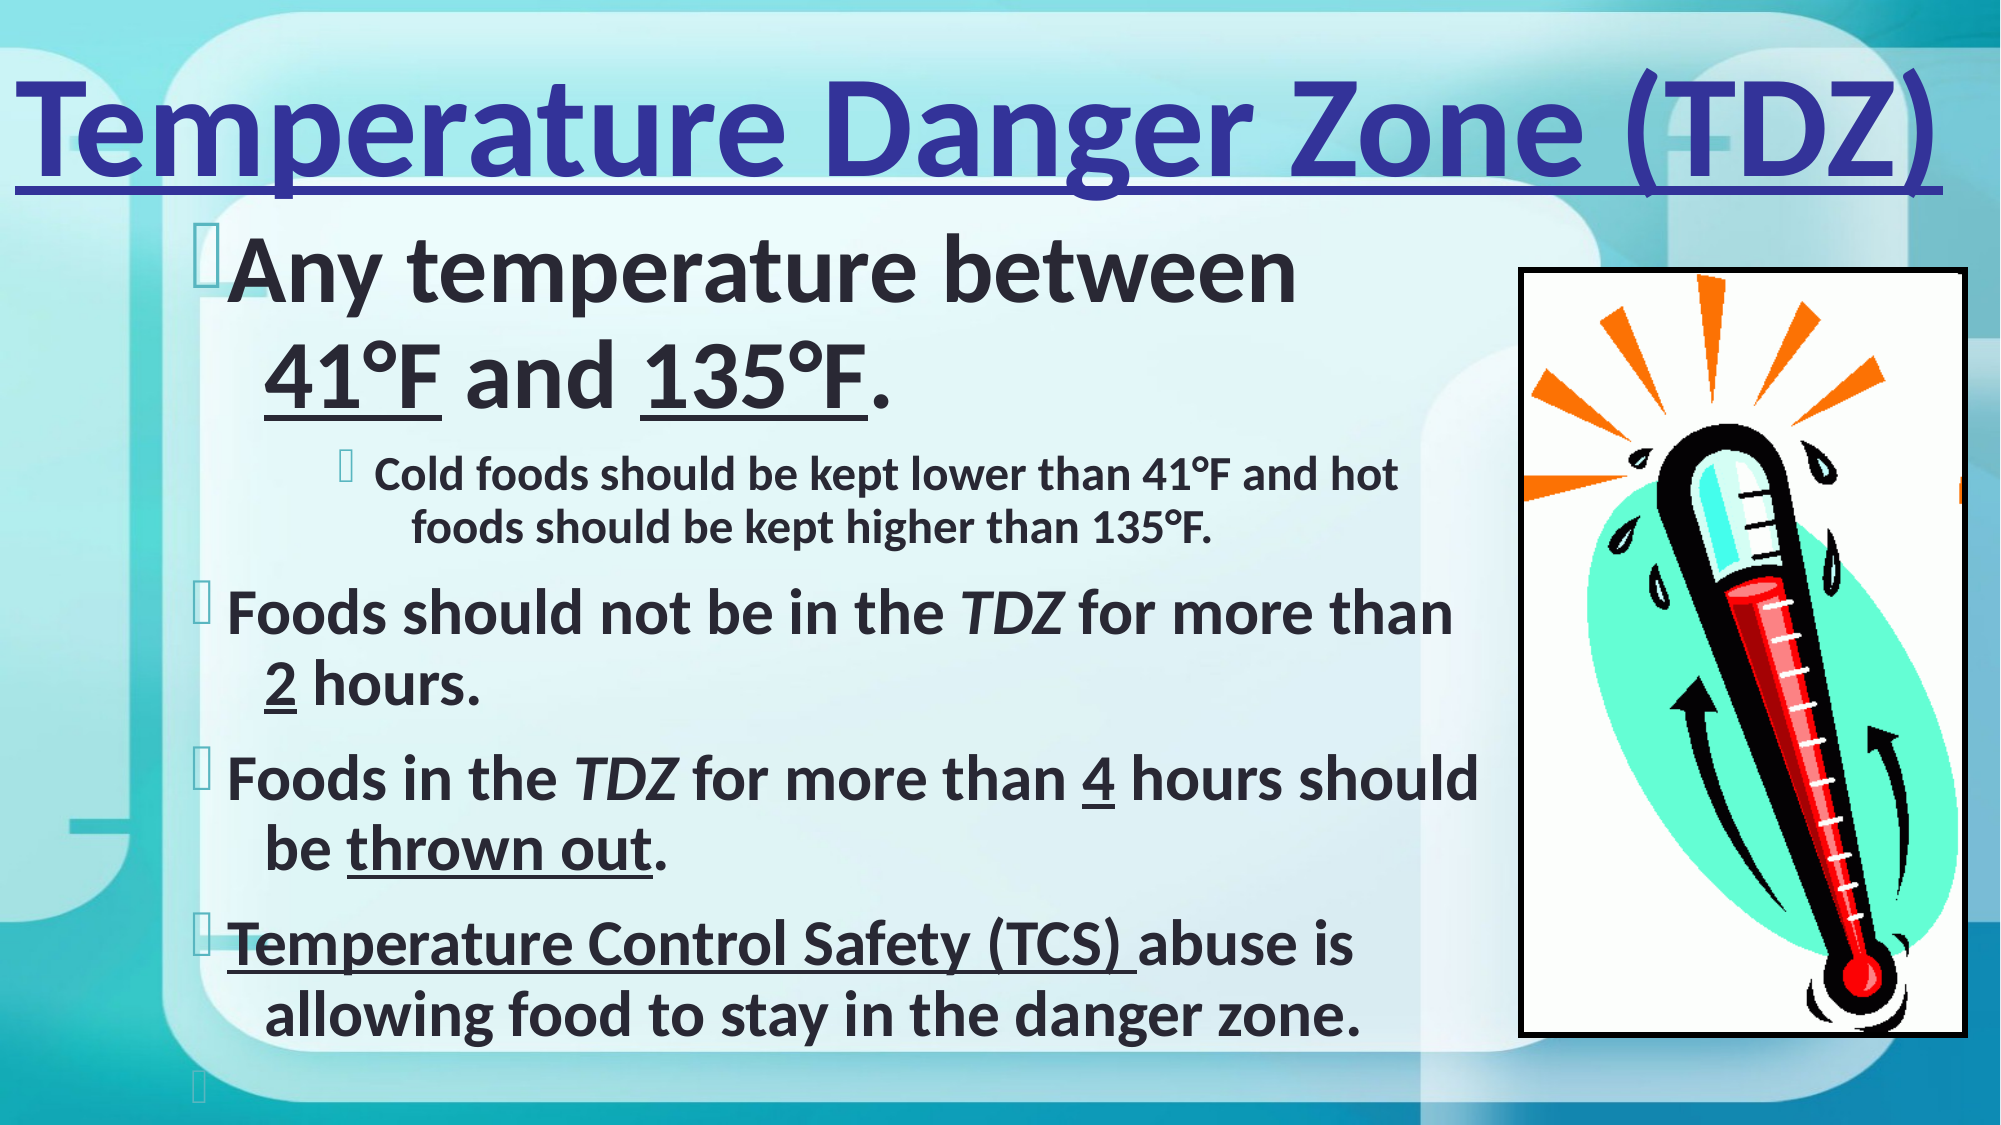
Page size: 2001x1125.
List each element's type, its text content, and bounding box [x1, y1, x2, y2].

picture [1524, 273, 1962, 1033]
title Temperature Danger Zone (TDZ) [0, 0, 2000, 214]
list Any temperature between 41°F and 135°F. Cold foods should be kept lower than 41°F and hot foods should be kept higher than 135°F. Foods should not be in the TDZ for more than 2 hours. Foods in the TDZ for more than 4 hours should be thrown out. Temperature Control Safety (TCS) abuse is allowing food to stay in the danger zone. [175, 214, 1498, 1065]
